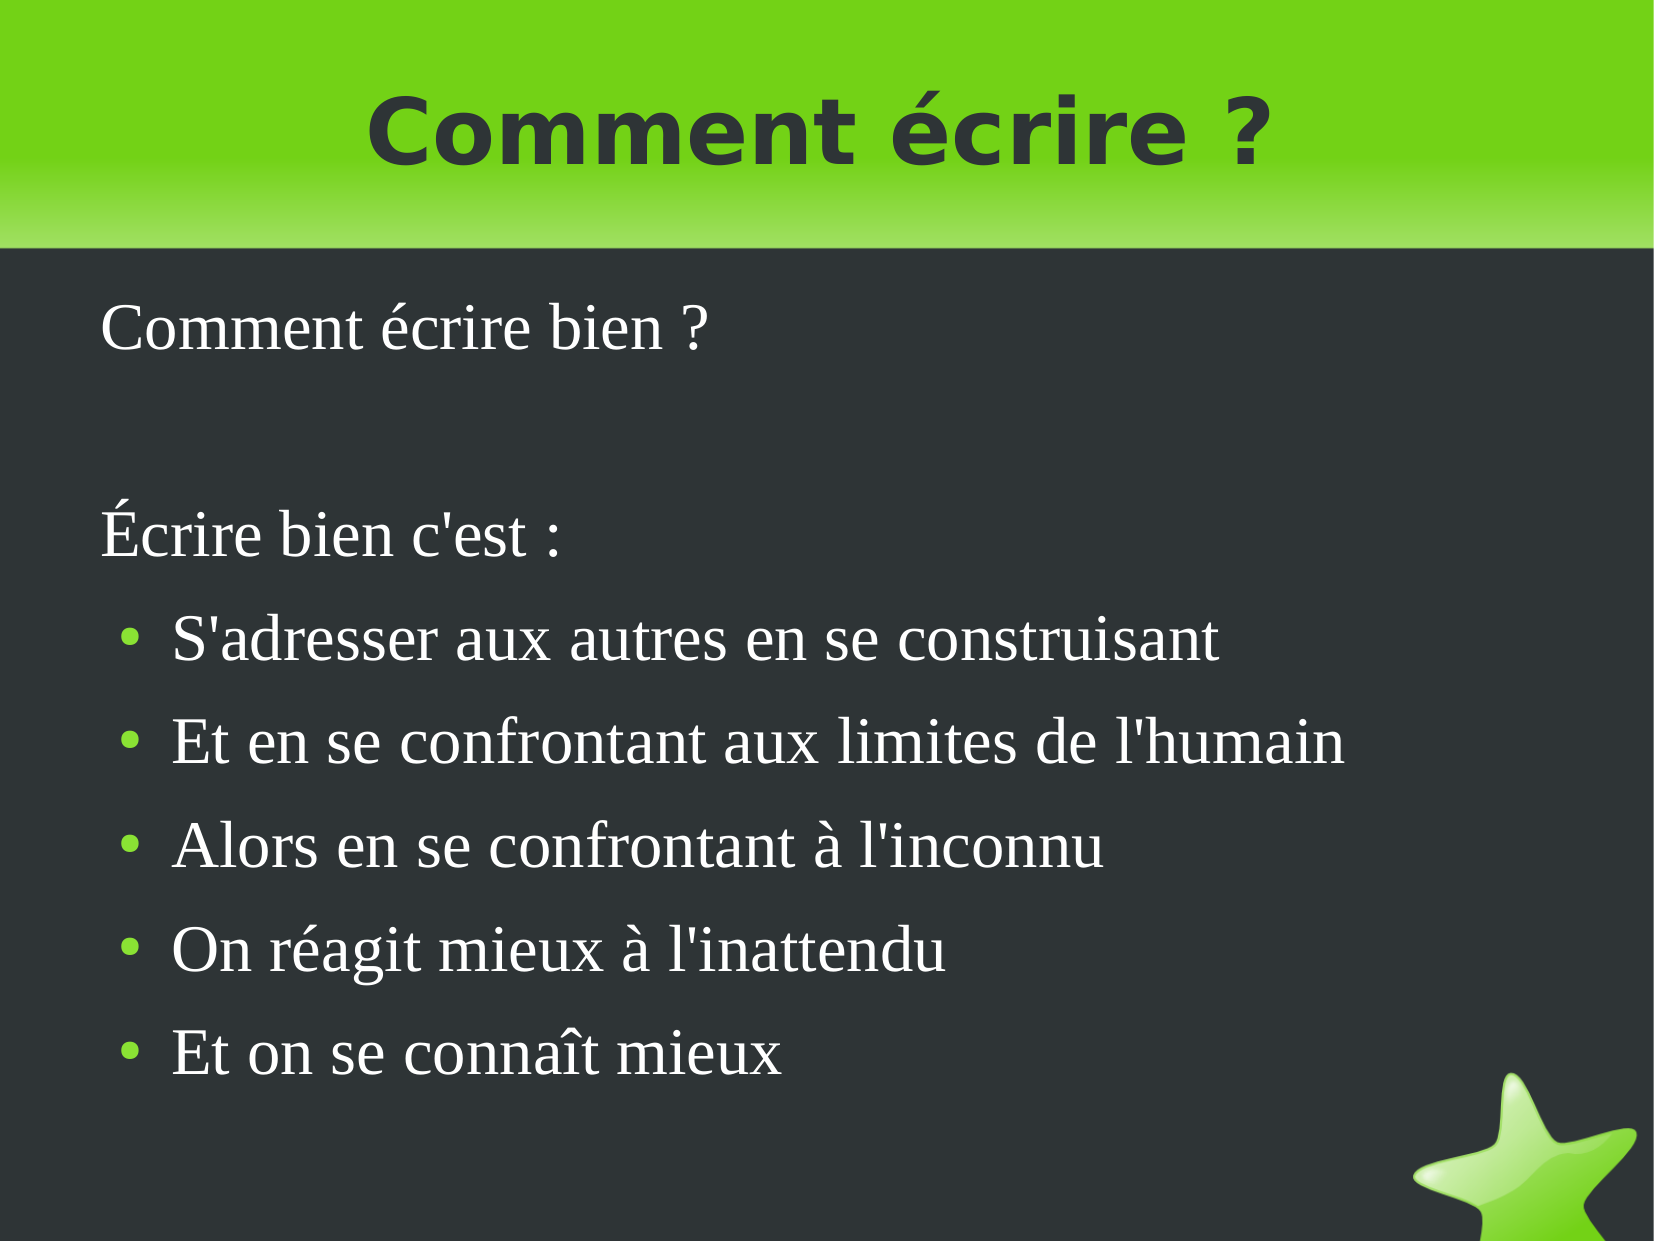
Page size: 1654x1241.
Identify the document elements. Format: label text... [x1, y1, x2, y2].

list Comment écrire bien ? Écrire bien c'est : S'adresser aux autres en se construisant Et en se confrontant aux limites de l'humain Alors en se confrontant à l'inconnu On réagit mieux à l'inattendu Et on se connaît mieux [82, 290, 1571, 1144]
picture [0, 0, 1654, 1241]
title Comment écrire ? [76, 36, 1565, 229]
